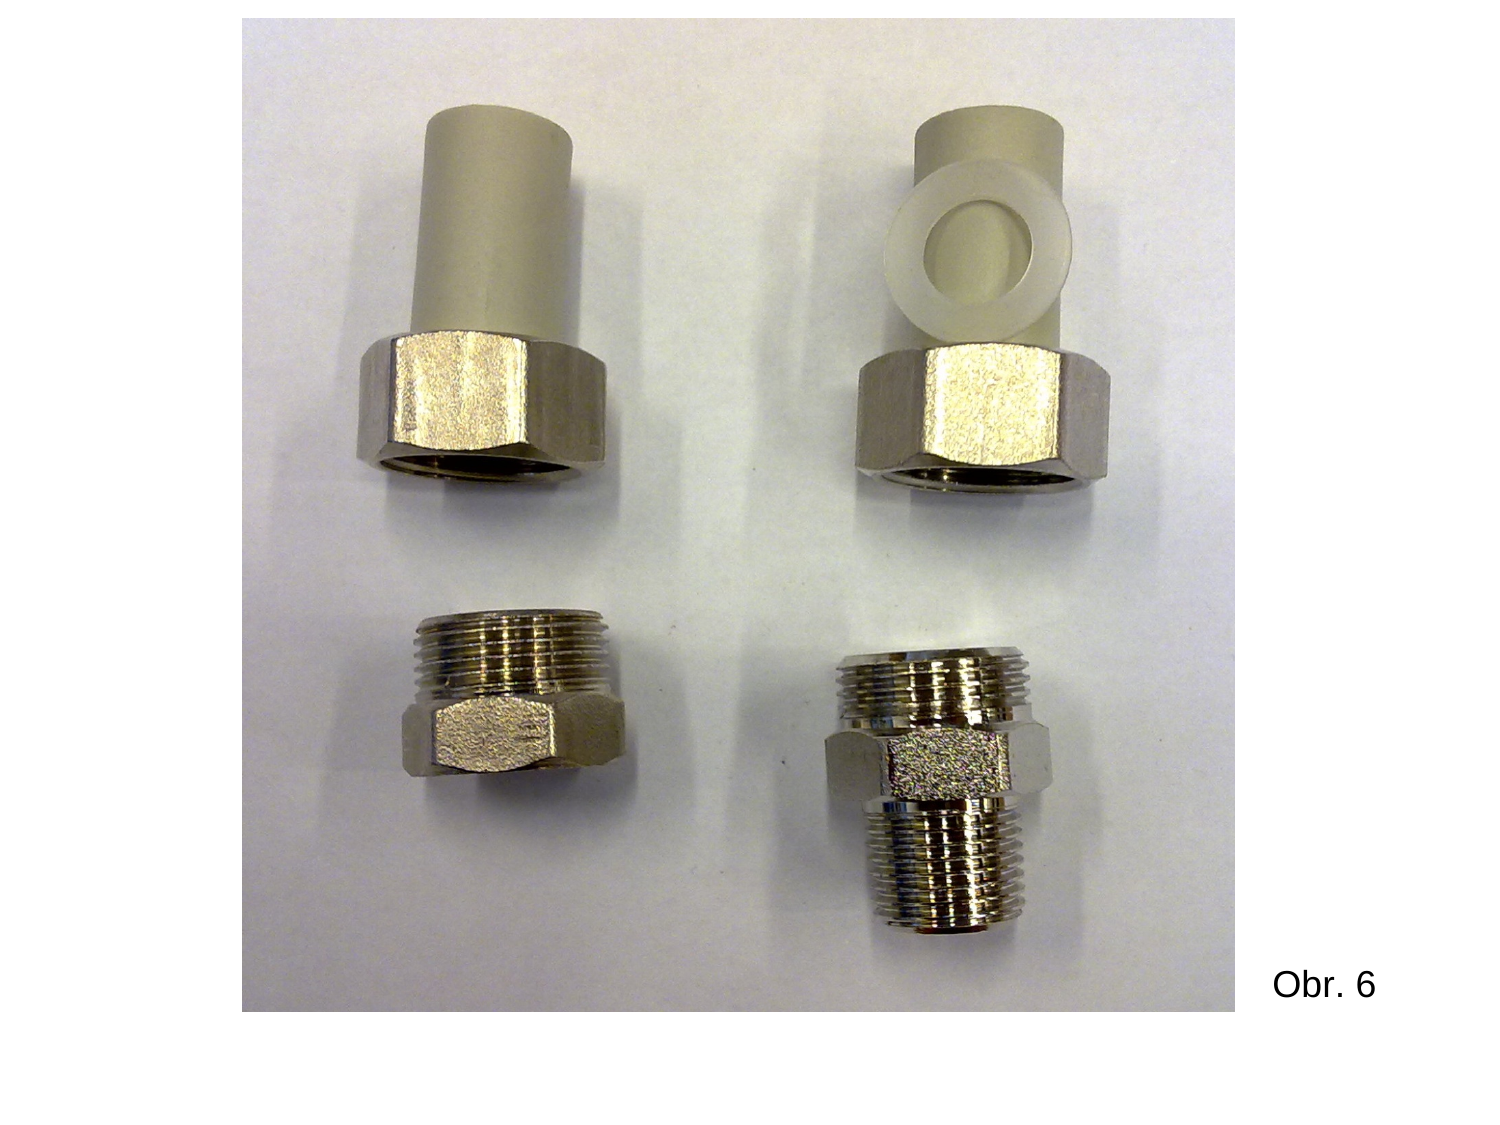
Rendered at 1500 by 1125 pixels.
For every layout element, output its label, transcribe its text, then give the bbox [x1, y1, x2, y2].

text_box Obr. 6 [1257, 952, 1392, 1013]
picture [242, 18, 1235, 1012]
